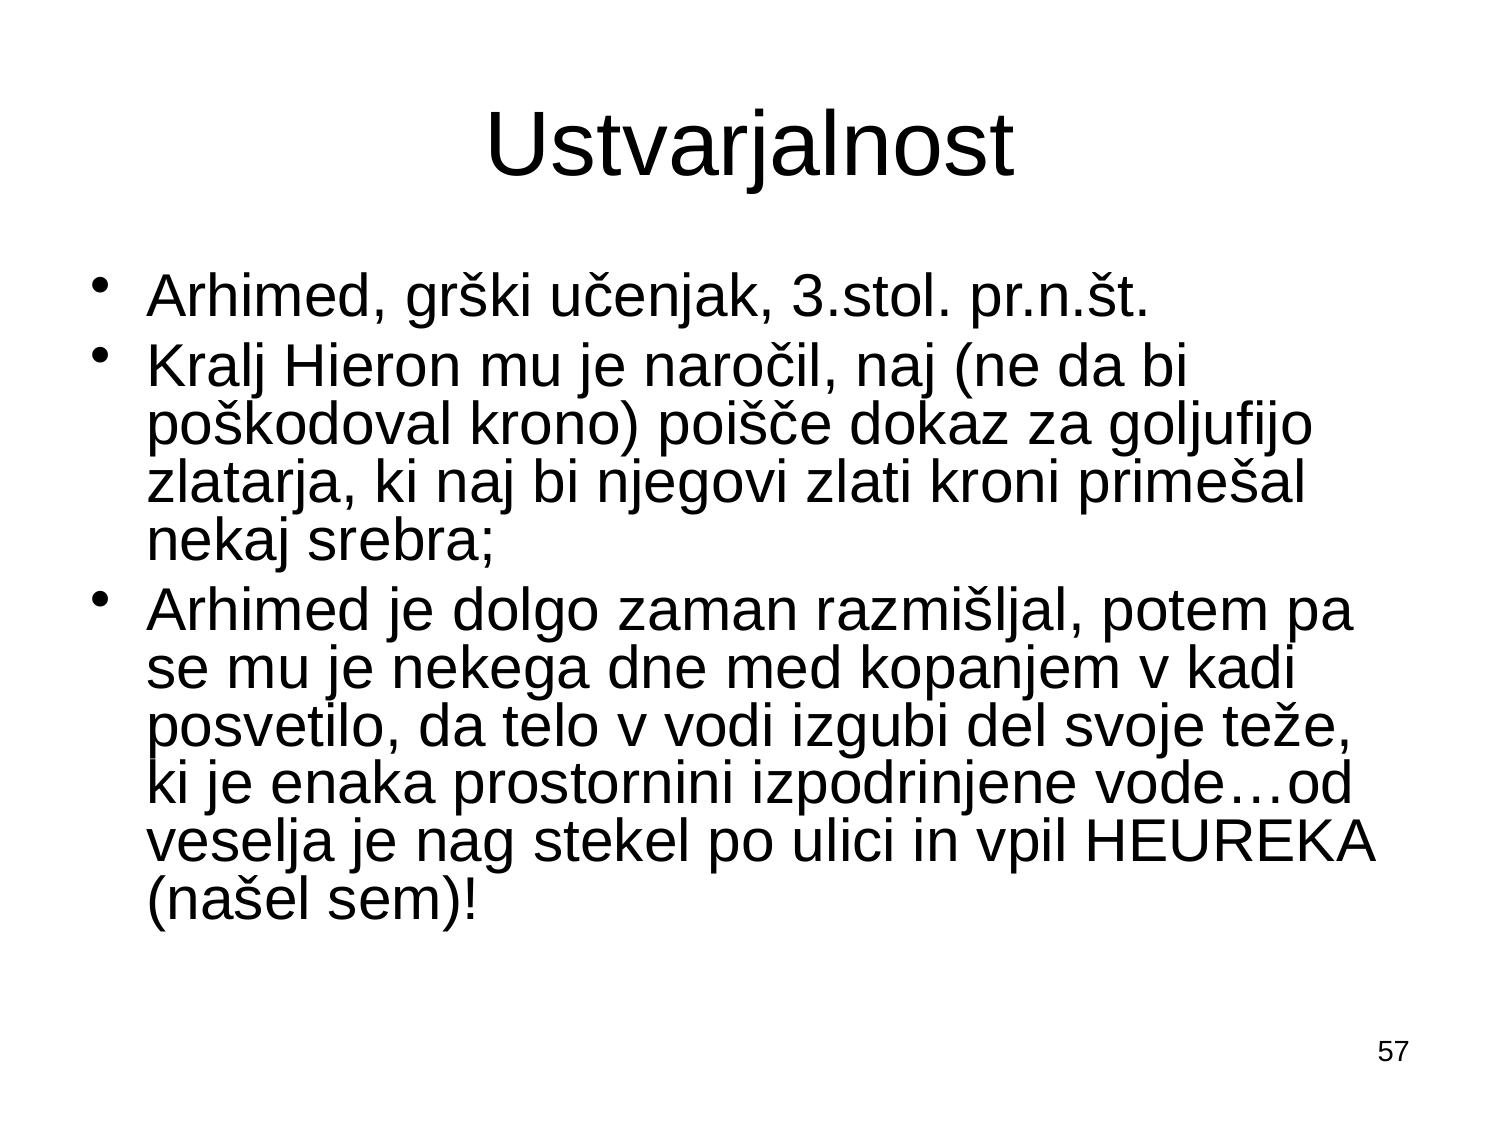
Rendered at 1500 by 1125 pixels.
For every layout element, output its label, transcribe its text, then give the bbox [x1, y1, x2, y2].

slide_number <number> [1074, 1024, 1425, 1103]
title Ustvarjalnost [75, 45, 1425, 233]
list Arhimed, grški učenjak, 3.stol. pr.n.št. Kralj Hieron mu je naročil, naj (ne da bi poškodoval krono) poišče dokaz za goljufijo zlatarja, ki naj bi njegovi zlati kroni primešal nekaj srebra; Arhimed je dolgo zaman razmišljal, potem pa se mu je nekega dne med kopanjem v kadi posvetilo, da telo v vodi izgubi del svoje teže, ki je enaka prostornini izpodrinjene vode…od veselja je nag stekel po ulici in vpil HEUREKA (našel sem)! [75, 262, 1425, 1005]
